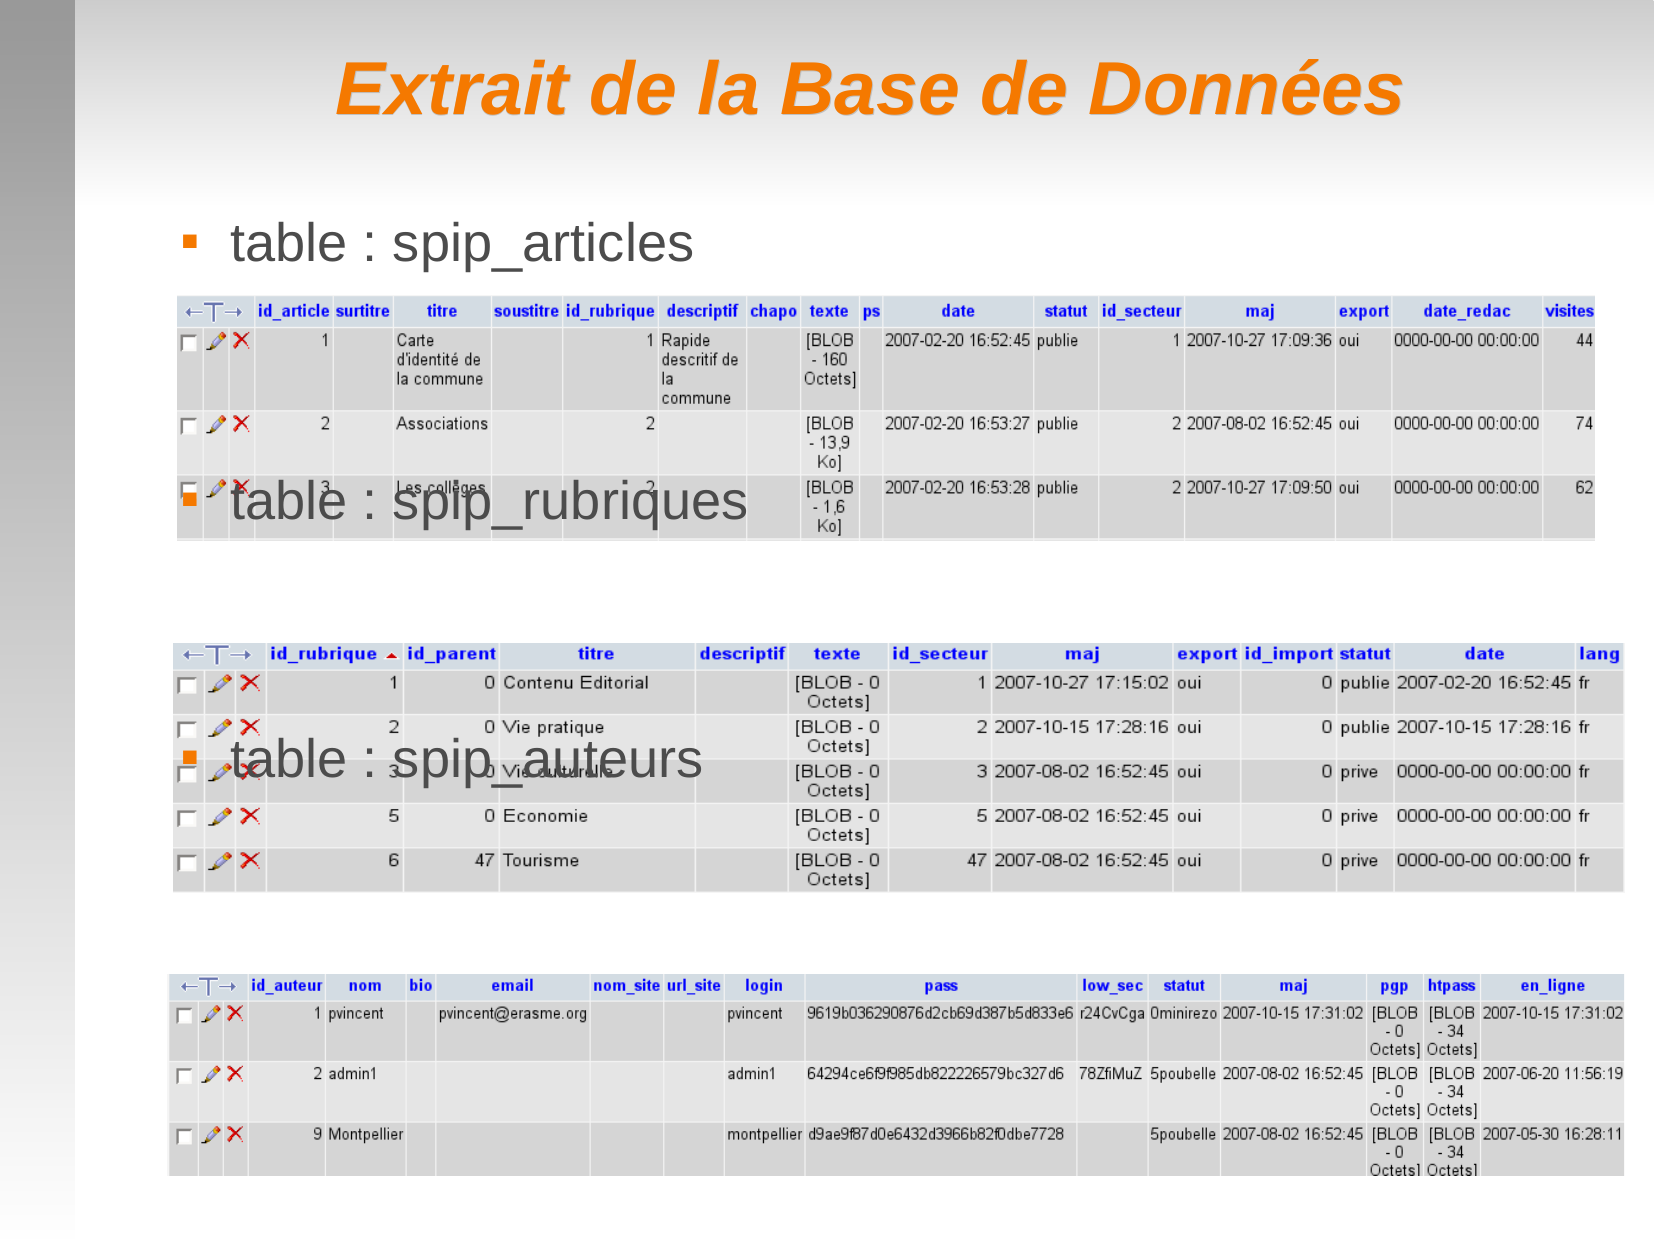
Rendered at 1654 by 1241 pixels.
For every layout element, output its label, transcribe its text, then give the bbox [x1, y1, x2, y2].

picture [167, 974, 1625, 1176]
list table : spip_articles table : spip_rubriques table : spip_auteurs [88, 212, 1577, 1017]
picture [1577, 643, 1625, 893]
title Extrait de la Base de Données [88, 0, 1654, 178]
picture [1577, 295, 1595, 541]
